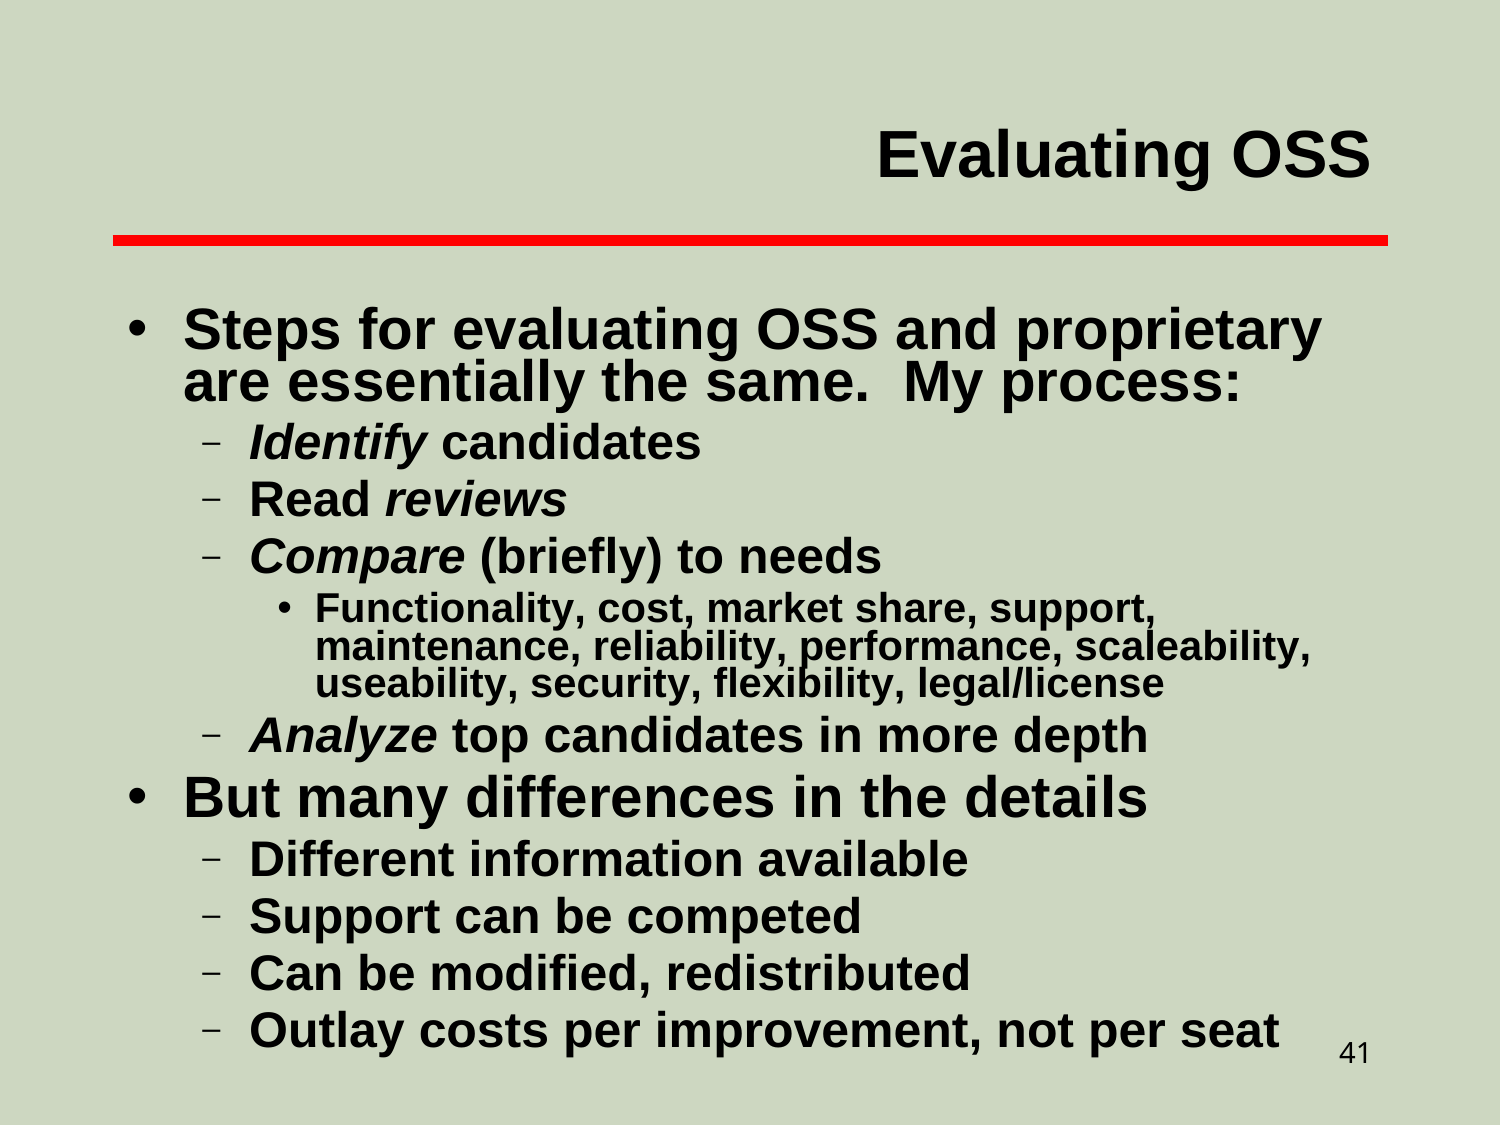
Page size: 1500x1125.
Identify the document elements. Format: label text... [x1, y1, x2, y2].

list Steps for evaluating OSS and proprietary are essentially the same. My process: Identify candidates Read reviews Compare (briefly) to needs Functionality, cost, market share, support, maintenance, reliability, performance, scaleability, useability, security, flexibility, legal/license Analyze top candidates in more depth But many differences in the details Different information available Support can be competed Can be modified, redistributed Outlay costs per improvement, not per seat [112, 299, 1388, 1092]
title Evaluating OSS [337, 85, 1388, 224]
